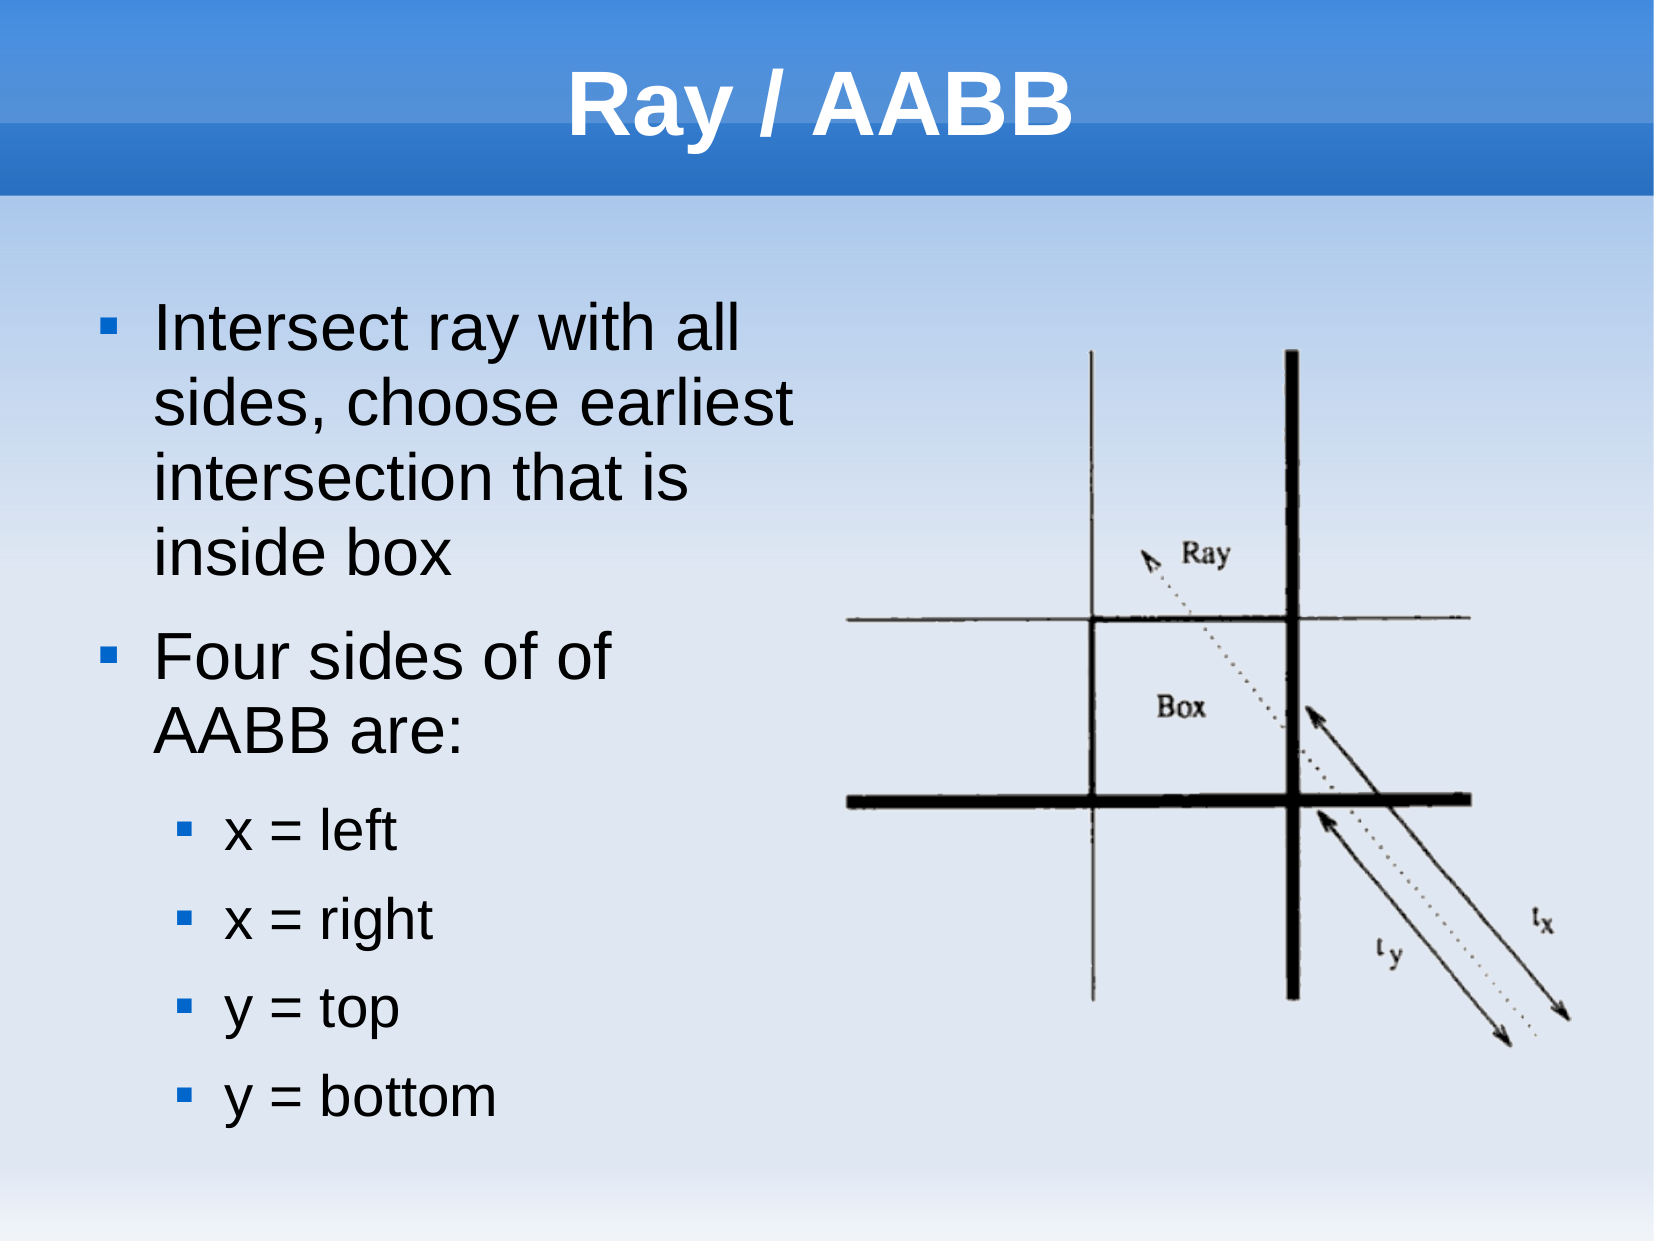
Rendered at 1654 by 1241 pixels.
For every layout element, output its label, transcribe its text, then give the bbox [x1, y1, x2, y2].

picture [0, 0, 1654, 1241]
title Ray / AABB [76, 0, 1565, 208]
list Intersect ray with all sides, choose earliest intersection that is inside box Four sides of of AABB are: x = left x = right y = top y = bottom [82, 290, 809, 1129]
